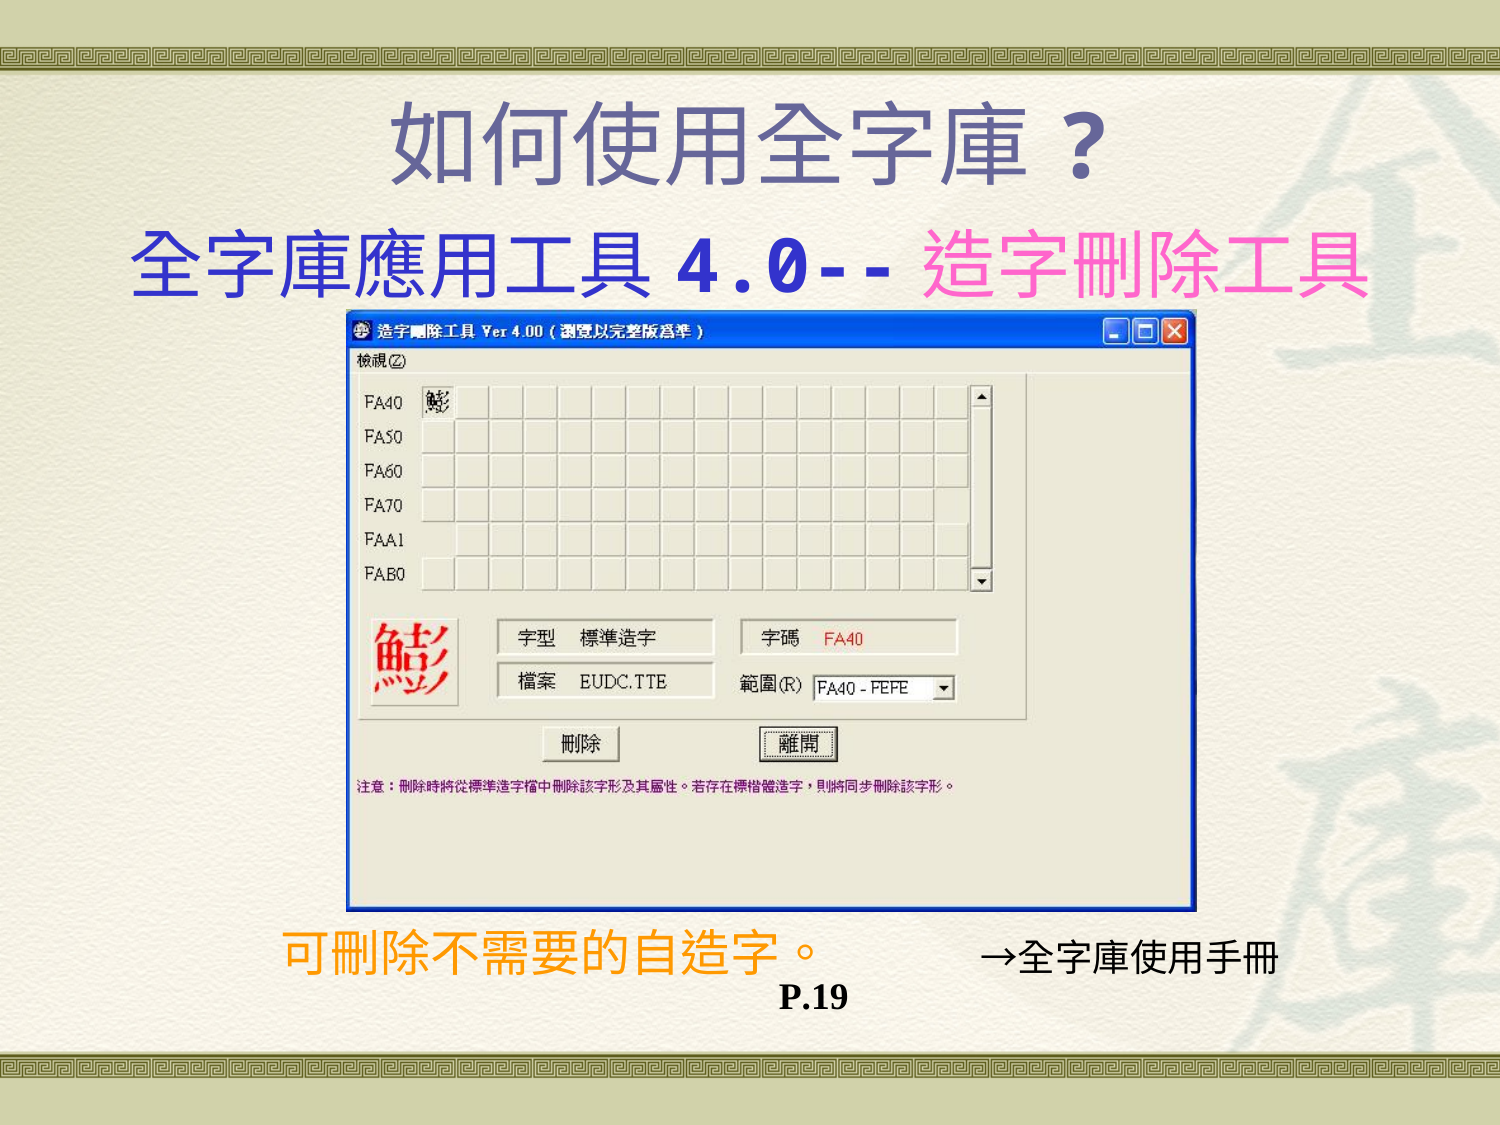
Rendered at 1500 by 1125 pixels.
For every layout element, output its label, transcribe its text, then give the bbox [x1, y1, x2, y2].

picture [0, 0, 1500, 1125]
list 可刪除不需要的自造字。 →全字庫使用手冊P.19 [242, 916, 1329, 1017]
title 如何使用全字庫? 全字庫應用工具4.0--造字刪除工具 [112, 86, 1388, 302]
